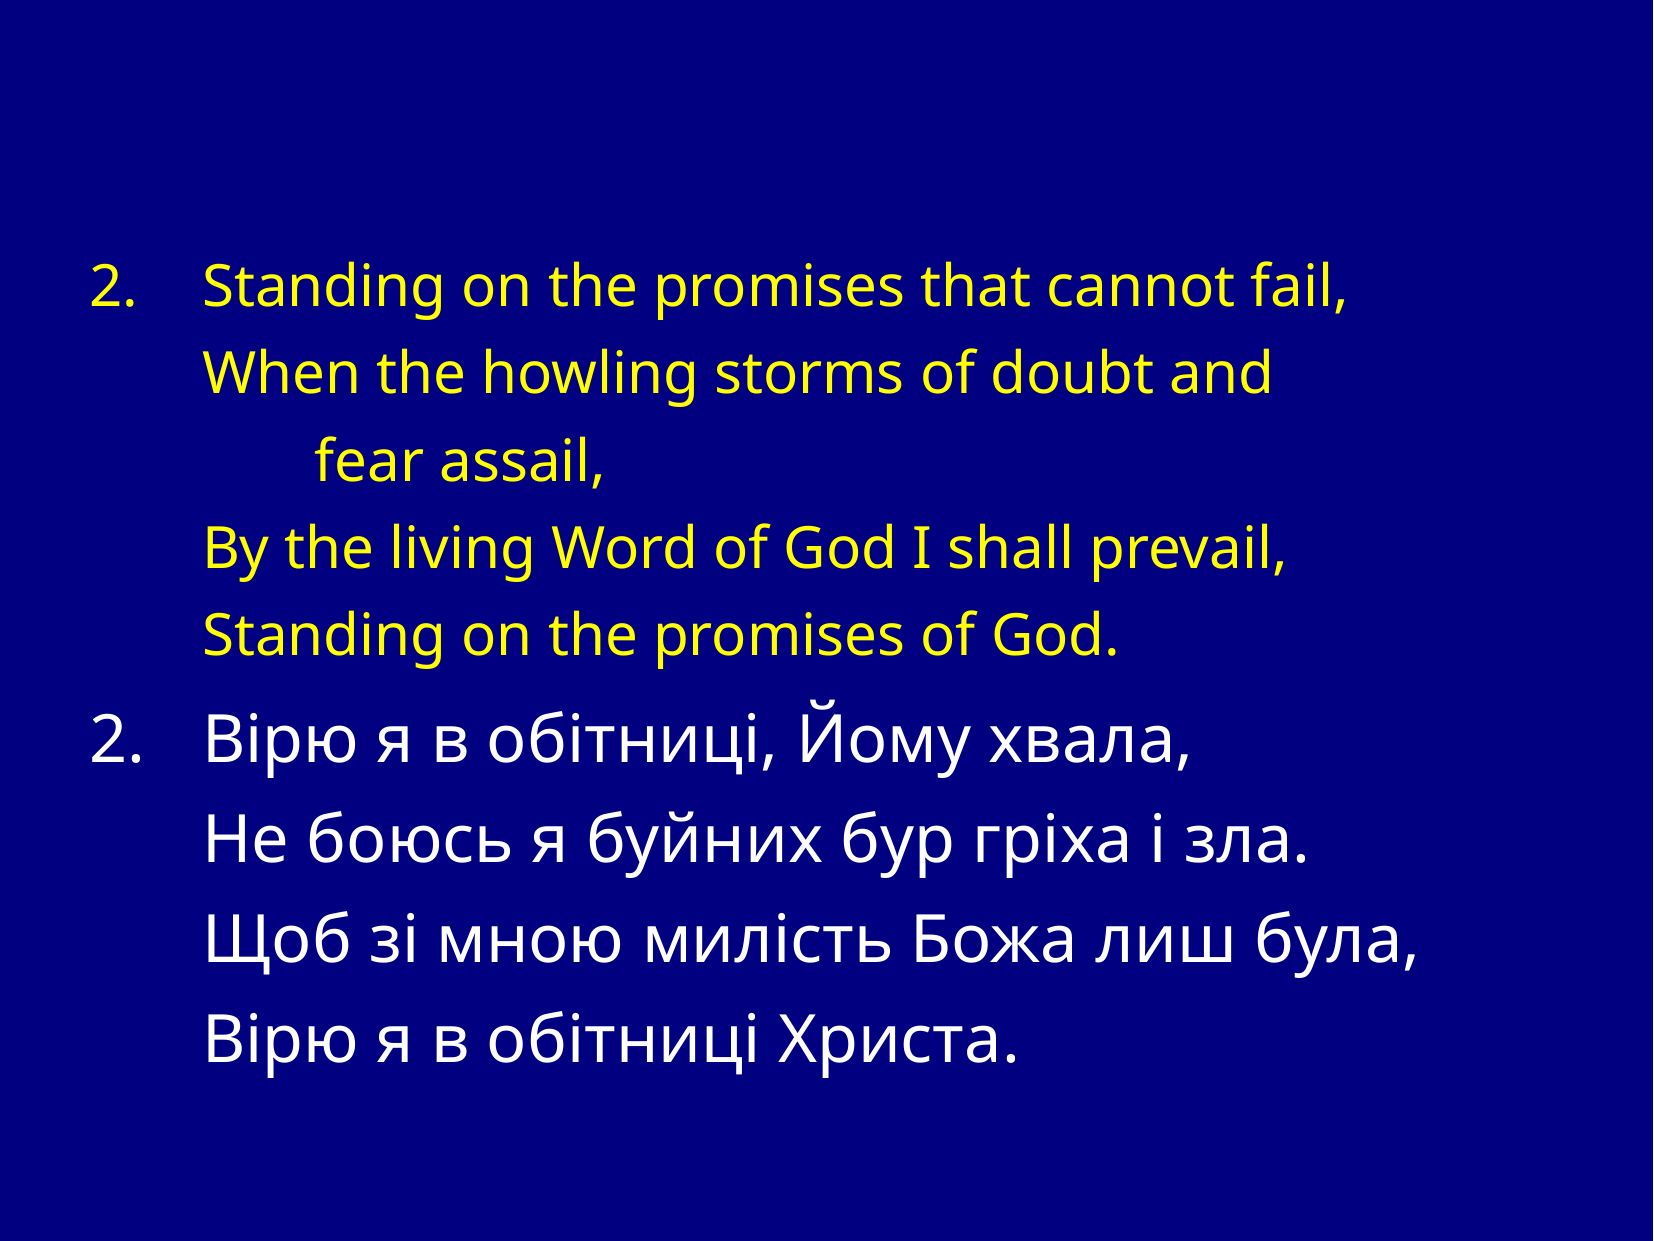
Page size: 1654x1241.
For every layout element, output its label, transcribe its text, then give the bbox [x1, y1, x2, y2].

text_box 2. Вірю я в обітниці, Йому хвала, Не боюсь я буйних бур гріха і зла. Щоб зі мною милість Божа лиш була, Вірю я в обітниці Христа. [75, 675, 1576, 1163]
text_box 2. Standing on the promises that cannot fail, When the howling storms of doubt and fear assail, By the living Word of God I shall prevail, Standing on the promises of God. [75, 150, 1576, 638]
